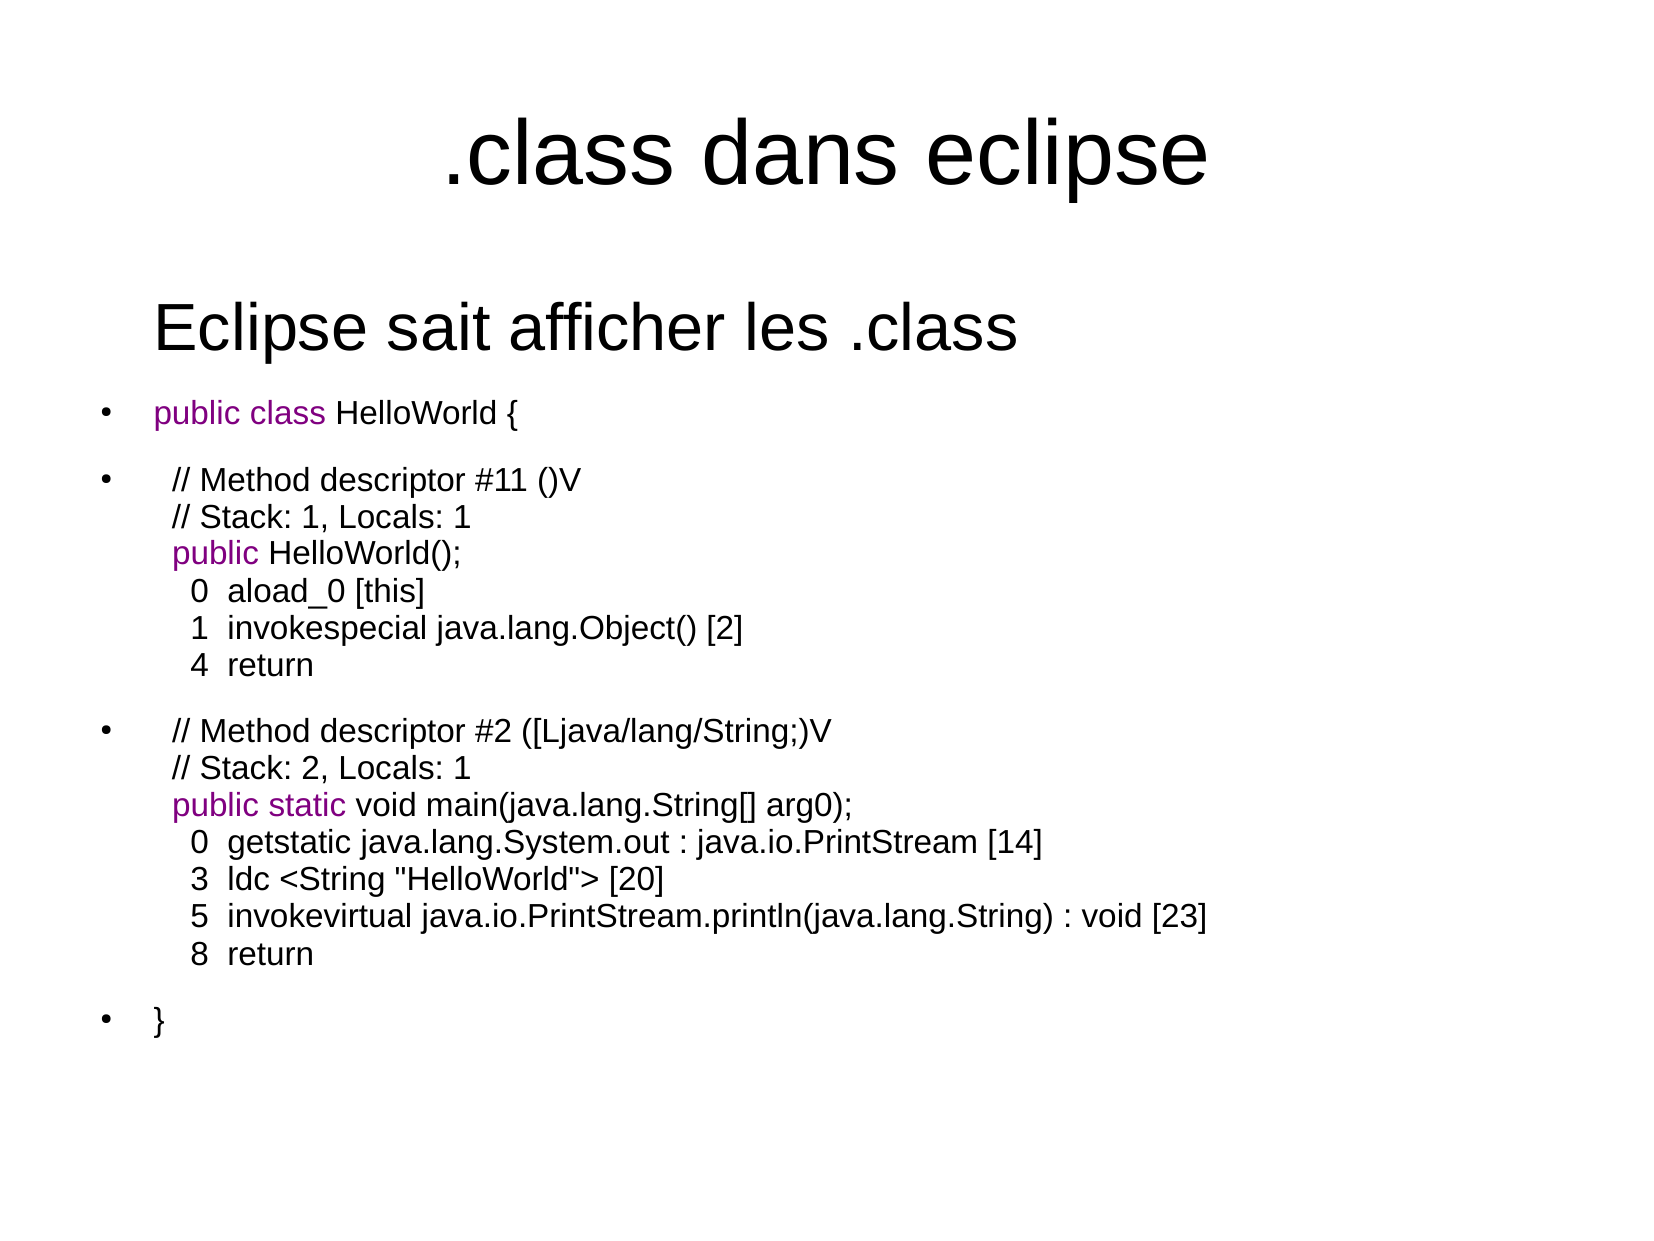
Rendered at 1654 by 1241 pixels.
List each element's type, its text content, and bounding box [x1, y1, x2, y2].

list Eclipse sait afficher les .class public class HelloWorld { // Method descriptor #11 ()V // Stack: 1, Locals: 1 public HelloWorld(); 0 aload_0 [this] 1 invokespecial java.lang.Object() [2] 4 return // Method descriptor #2 ([Ljava/lang/String;)V // Stack: 2, Locals: 1 public static void main(java.lang.String[] arg0); 0 getstatic java.lang.System.out : java.io.PrintStream [14] 3 ldc <String "HelloWorld"> [20] 5 invokevirtual java.io.PrintStream.println(java.lang.String) : void [23] 8 return } [82, 290, 1571, 1094]
title .class dans eclipse [82, 56, 1571, 250]
